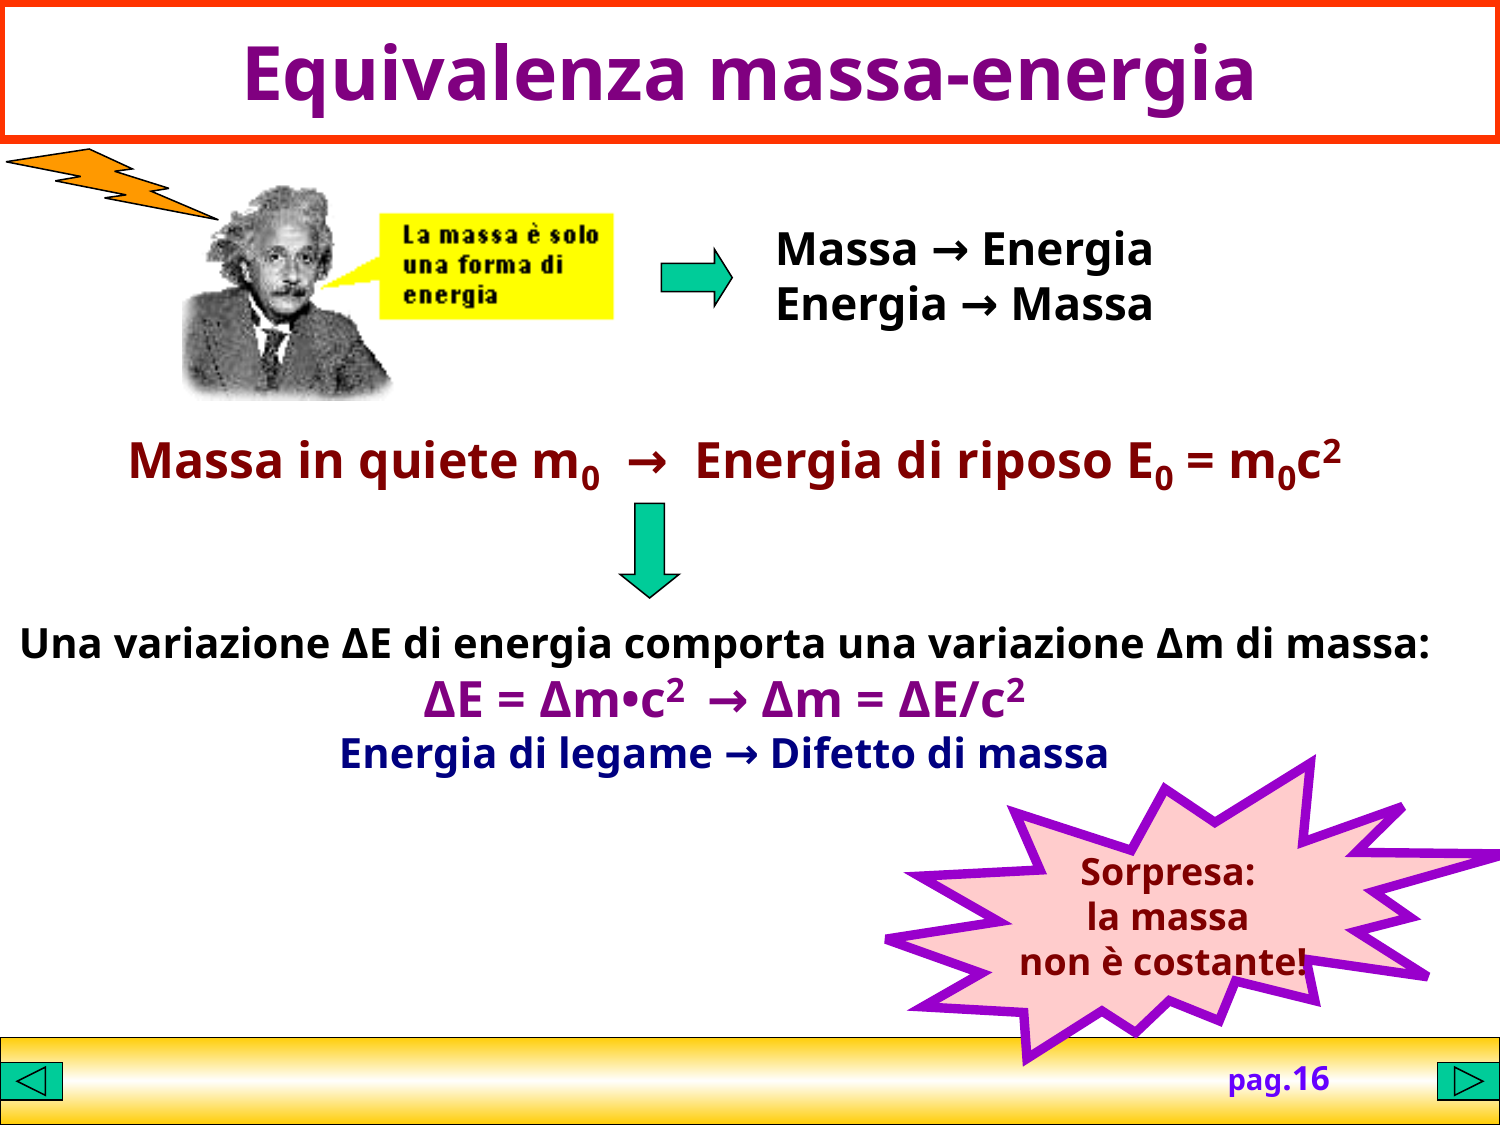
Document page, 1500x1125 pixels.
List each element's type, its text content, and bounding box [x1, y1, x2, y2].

text_box Massa → Energia Energia → Massa [759, 212, 1167, 338]
text_box Sorpresa: la massa non è costante! [885, 763, 1500, 1059]
text_box Massa in quiete m0 → Energia di riposo E0 = m0c2 [112, 420, 1389, 505]
picture [182, 184, 621, 402]
text_box Una variazione ΔE di energia comporta una variazione Δm di massa: ΔE = Δm•c2 → Δm = ΔE/c2 Energia di legame → Difetto di massa [16, 609, 1433, 785]
text_box [5, 148, 219, 220]
title Equivalenza massa-energia [0, 2, 1500, 140]
